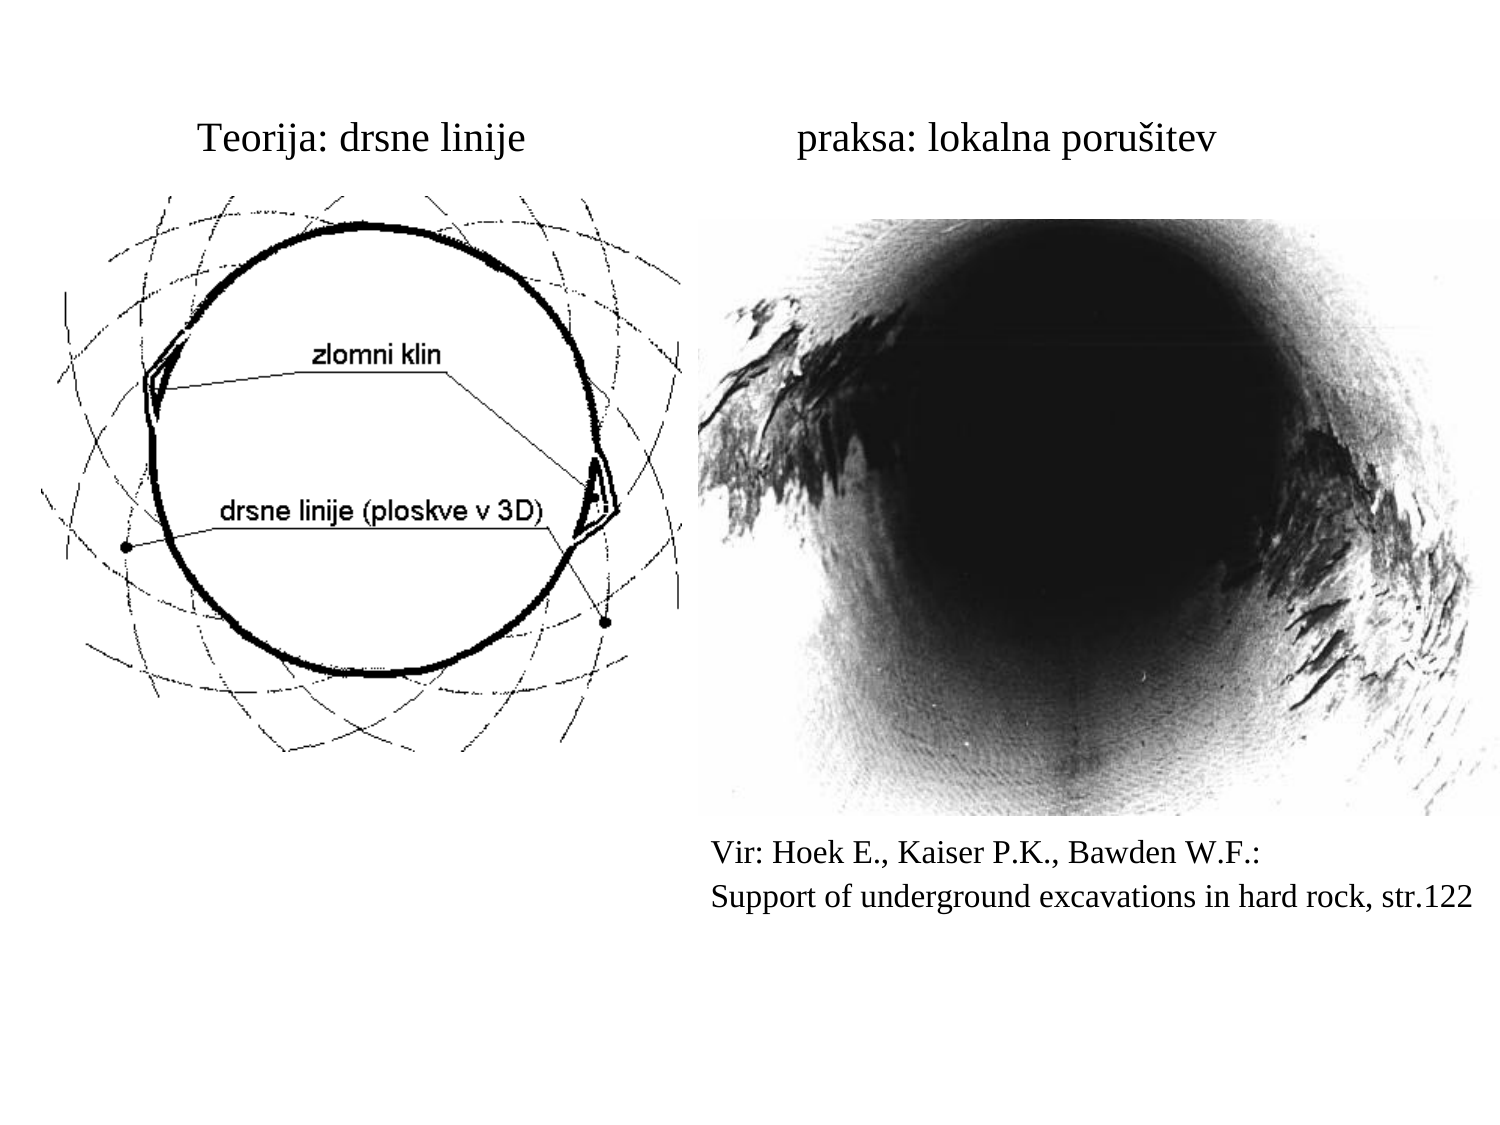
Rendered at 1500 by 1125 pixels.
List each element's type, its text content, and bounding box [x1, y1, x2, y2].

picture [698, 219, 1500, 816]
picture [41, 196, 682, 752]
text_box Vir: Hoek E., Kaiser P.K., Bawden W.F.: Support of underground excavations in hard rock, str.122 [695, 822, 1500, 923]
text_box Teorija: drsne linije praksa: lokalna porušitev [182, 101, 1233, 168]
